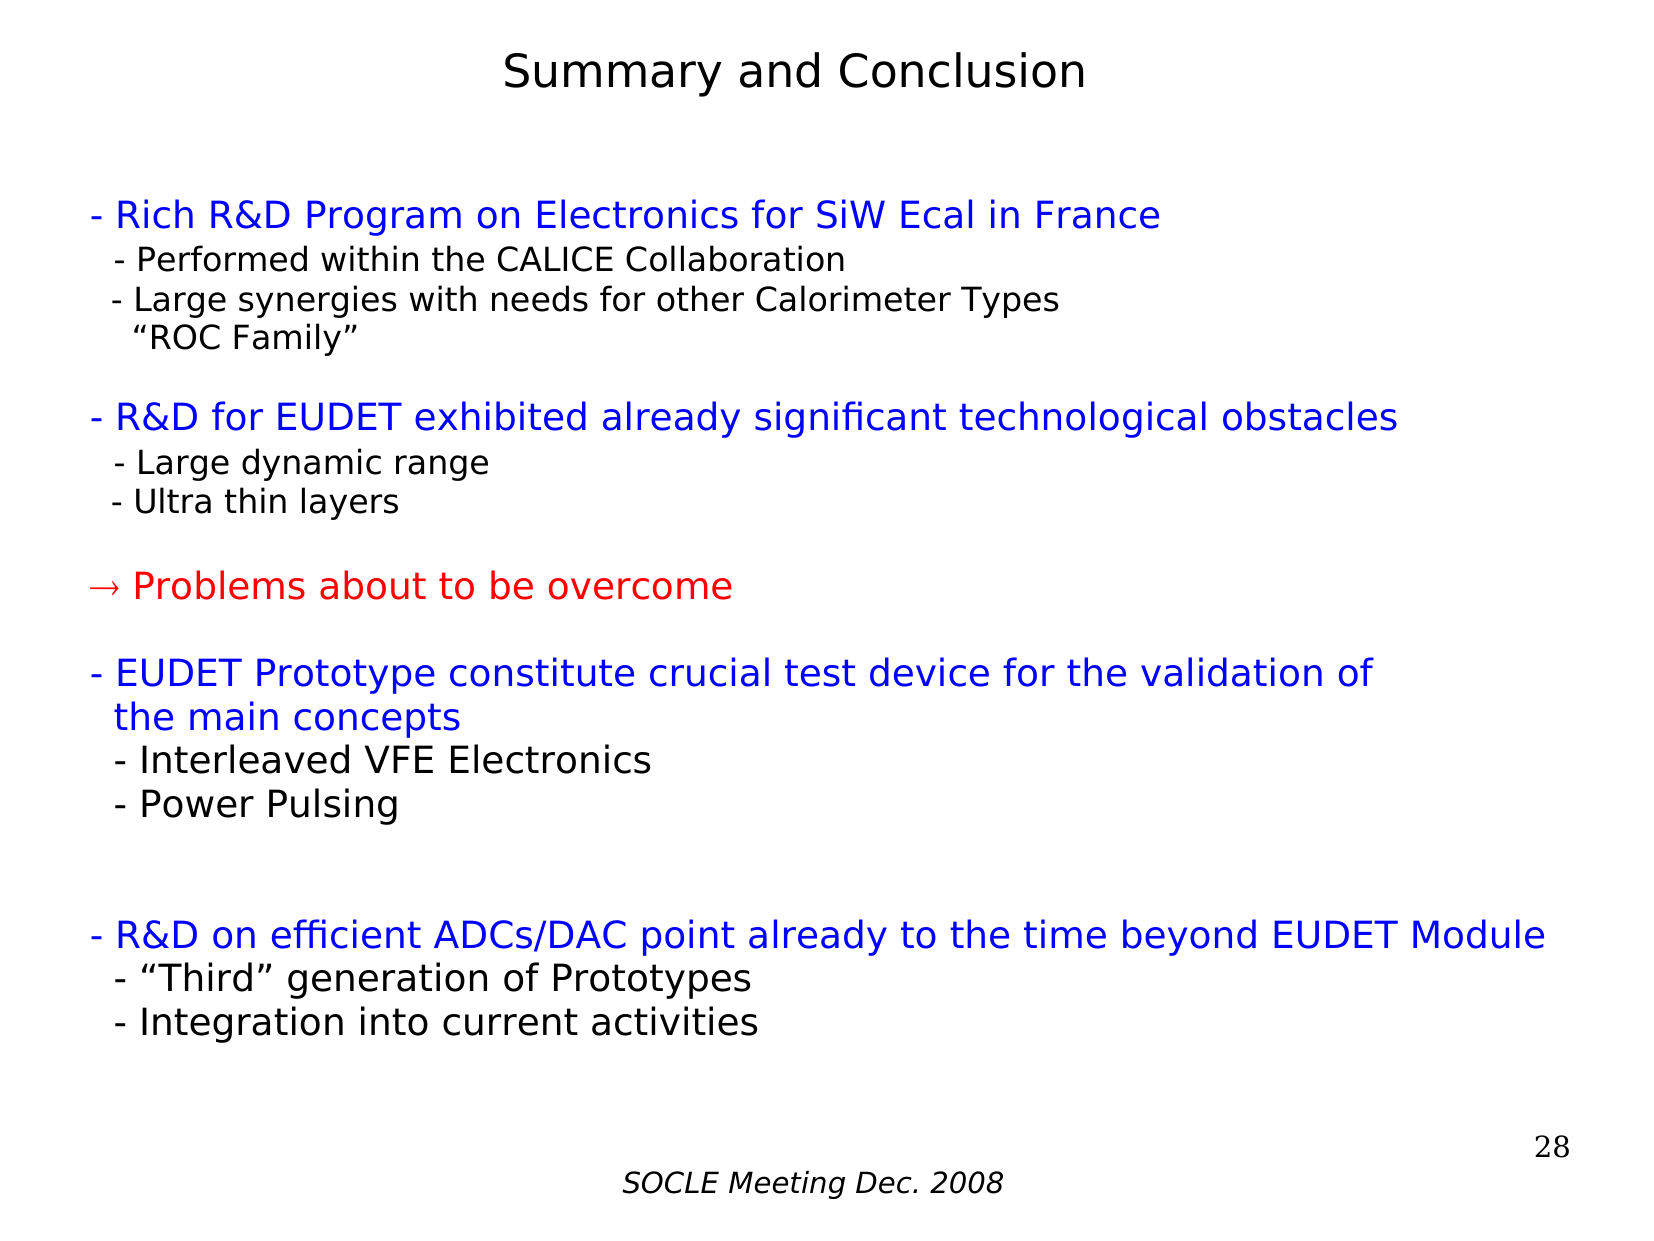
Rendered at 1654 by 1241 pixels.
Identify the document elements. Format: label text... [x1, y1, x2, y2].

text_box Summary and Conclusion [487, 37, 1091, 106]
text_box - Rich R&D Program on Electronics for SiW Ecal in France - Performed within the CALICE Collaboration - Large synergies with needs for other Calorimeter Types “ROC Family” - R&D for EUDET exhibited already significant technological obstacles - Large dynamic range - Ultra thin layers  Problems about to be overcome - EUDET Prototype constitute crucial test device for the validation of the main concepts - Interleaved VFE Electronics - Power Pulsing - R&D on efficient ADCs/DAC point already to the time beyond EUDET Module - “Third” generation of Prototypes - Integration into current activities [75, 186, 1530, 1052]
